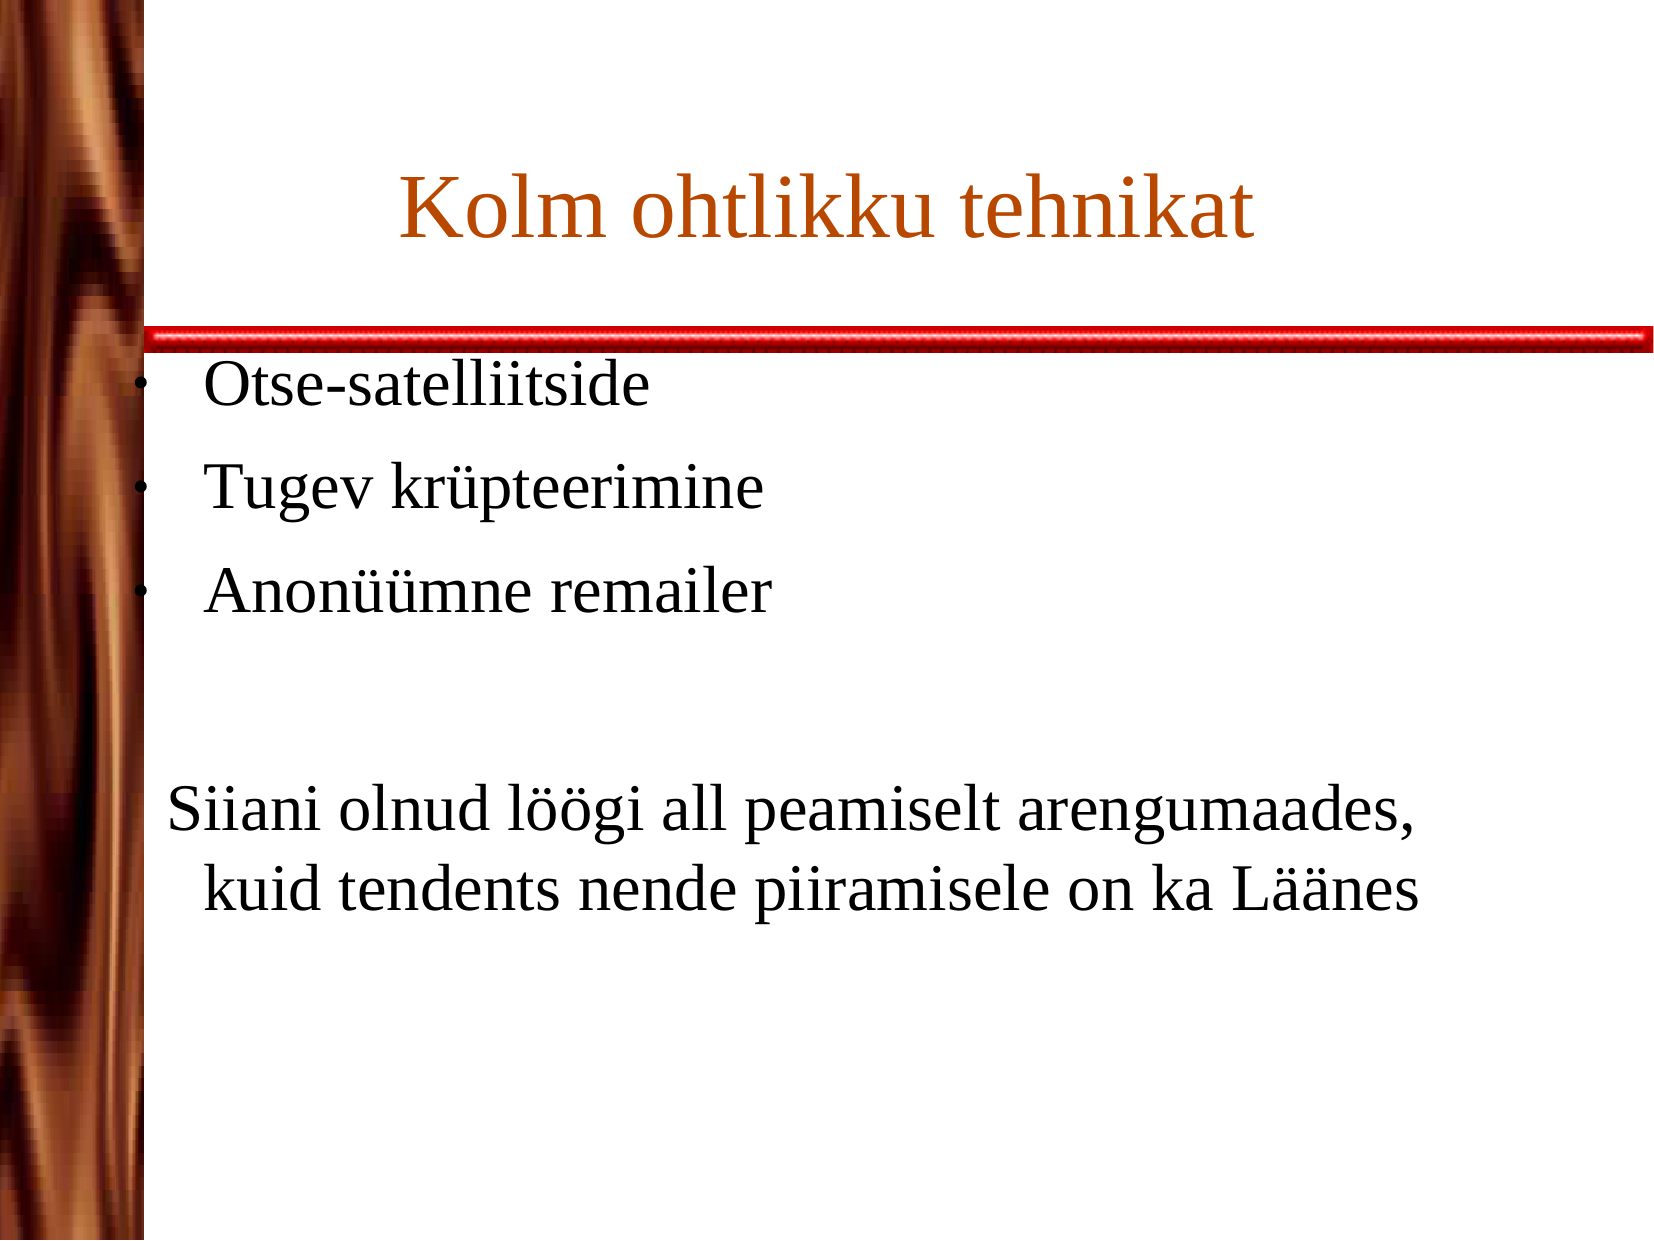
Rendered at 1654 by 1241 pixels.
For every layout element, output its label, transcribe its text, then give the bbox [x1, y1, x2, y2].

list Otse-satelliitside Tugev krüpteerimine Anonüümne remailer Siiani olnud löögi all peamiselt arengumaades, kuid tendents nende piiramisele on ka Läänes [121, 344, 1534, 1126]
picture [0, 0, 1654, 1240]
title Kolm ohtlikku tehnikat [121, 102, 1534, 310]
